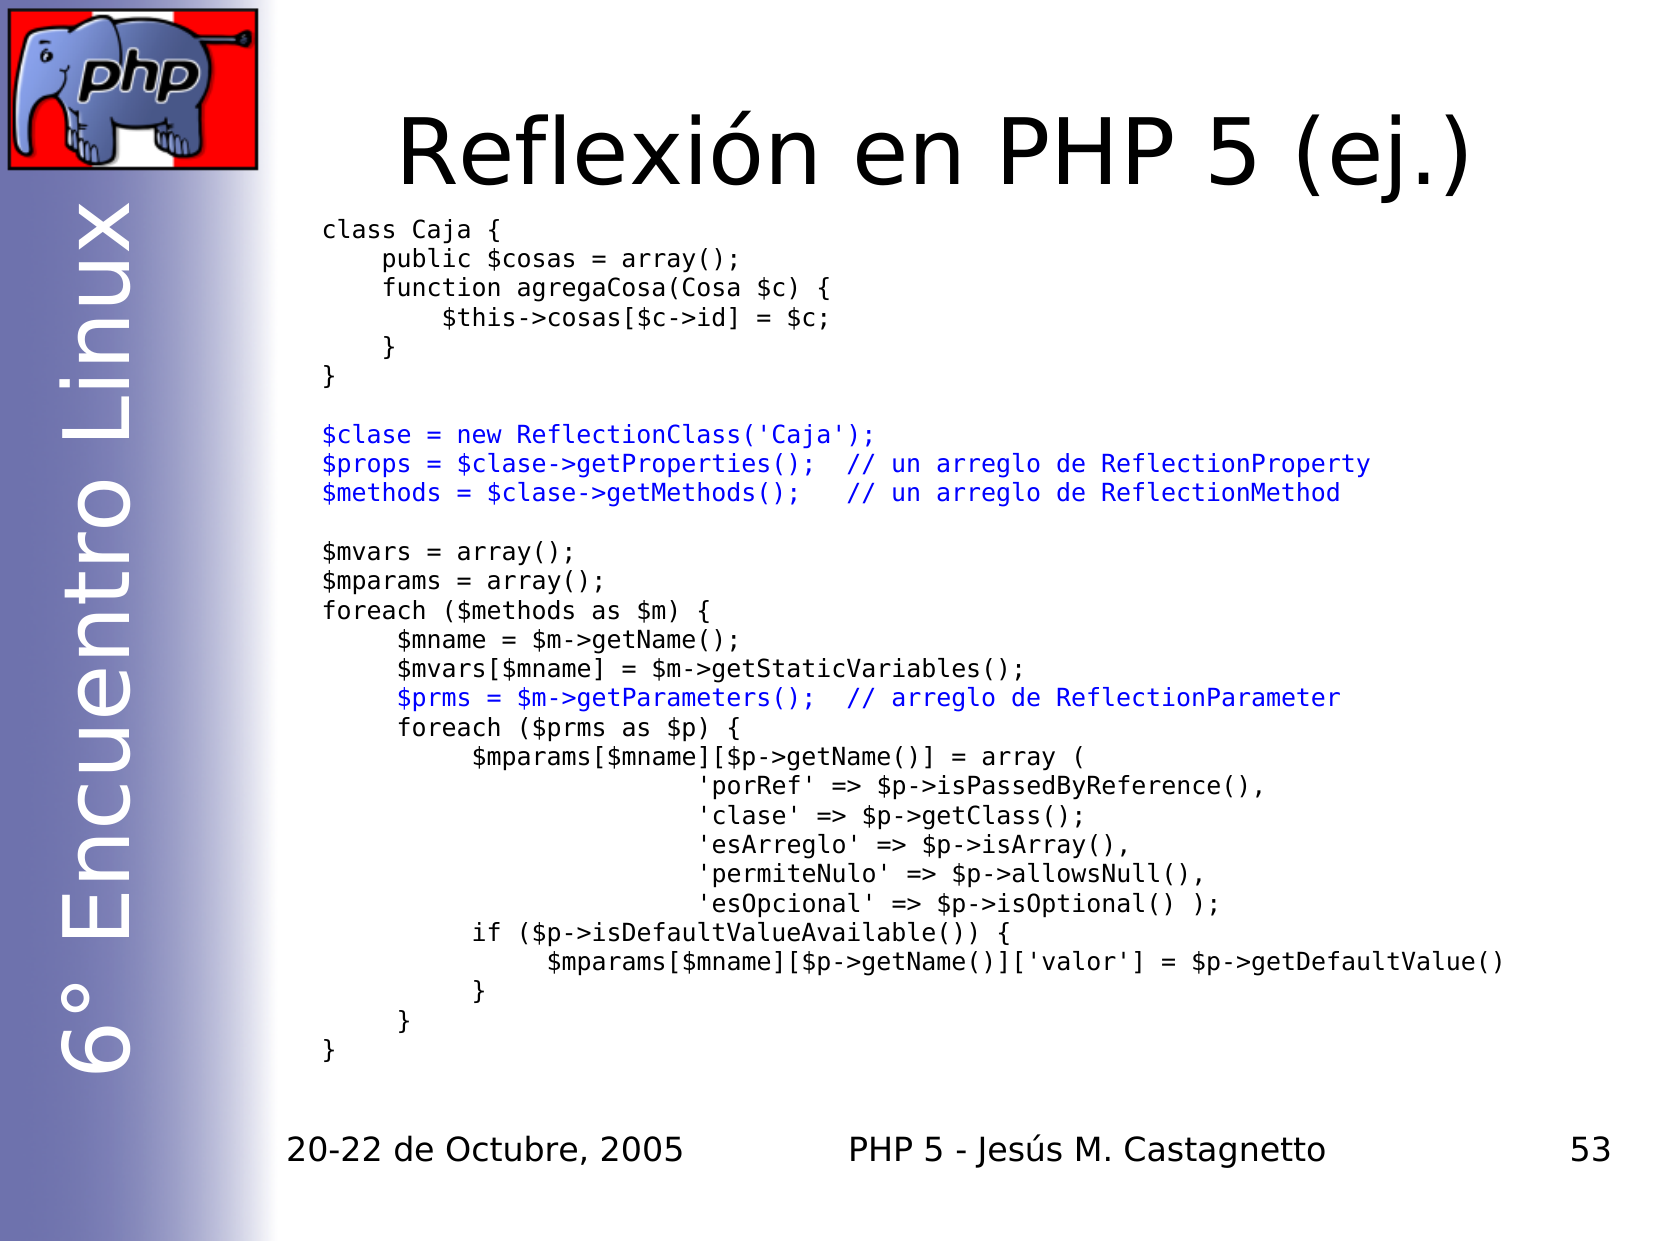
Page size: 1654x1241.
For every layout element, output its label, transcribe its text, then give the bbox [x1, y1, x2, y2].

picture [0, 0, 1654, 1241]
title Reflexión en PHP 5 (ej.) [300, 49, 1571, 257]
text_box class Caja { public $cosas = array(); function agregaCosa(Cosa $c) { $this->cosas[$c->id] = $c; } } $clase = new ReflectionClass('Caja'); $props = $clase->getProperties(); // un arreglo de ReflectionProperty $methods = $clase->getMethods(); // un arreglo de ReflectionMethod $mvars = array(); $mparams = array(); foreach ($methods as $m) { $mname = $m->getName(); $mvars[$mname] = $m->getStaticVariables(); $prms = $m->getParameters(); // arreglo de ReflectionParameter foreach ($prms as $p) { $mparams[$mname][$p->getName()] = array ( 'porRef' => $p->isPassedByReference(), 'clase' => $p->getClass(); 'esArreglo' => $p->isArray(), 'permiteNulo' => $p->allowsNull(), 'esOpcional' => $p->isOptional() ); if ($p->isDefaultValueAvailable()) { $mparams[$mname][$p->getName()]['valor'] = $p->getDefaultValue() } } } [306, 207, 1522, 1072]
